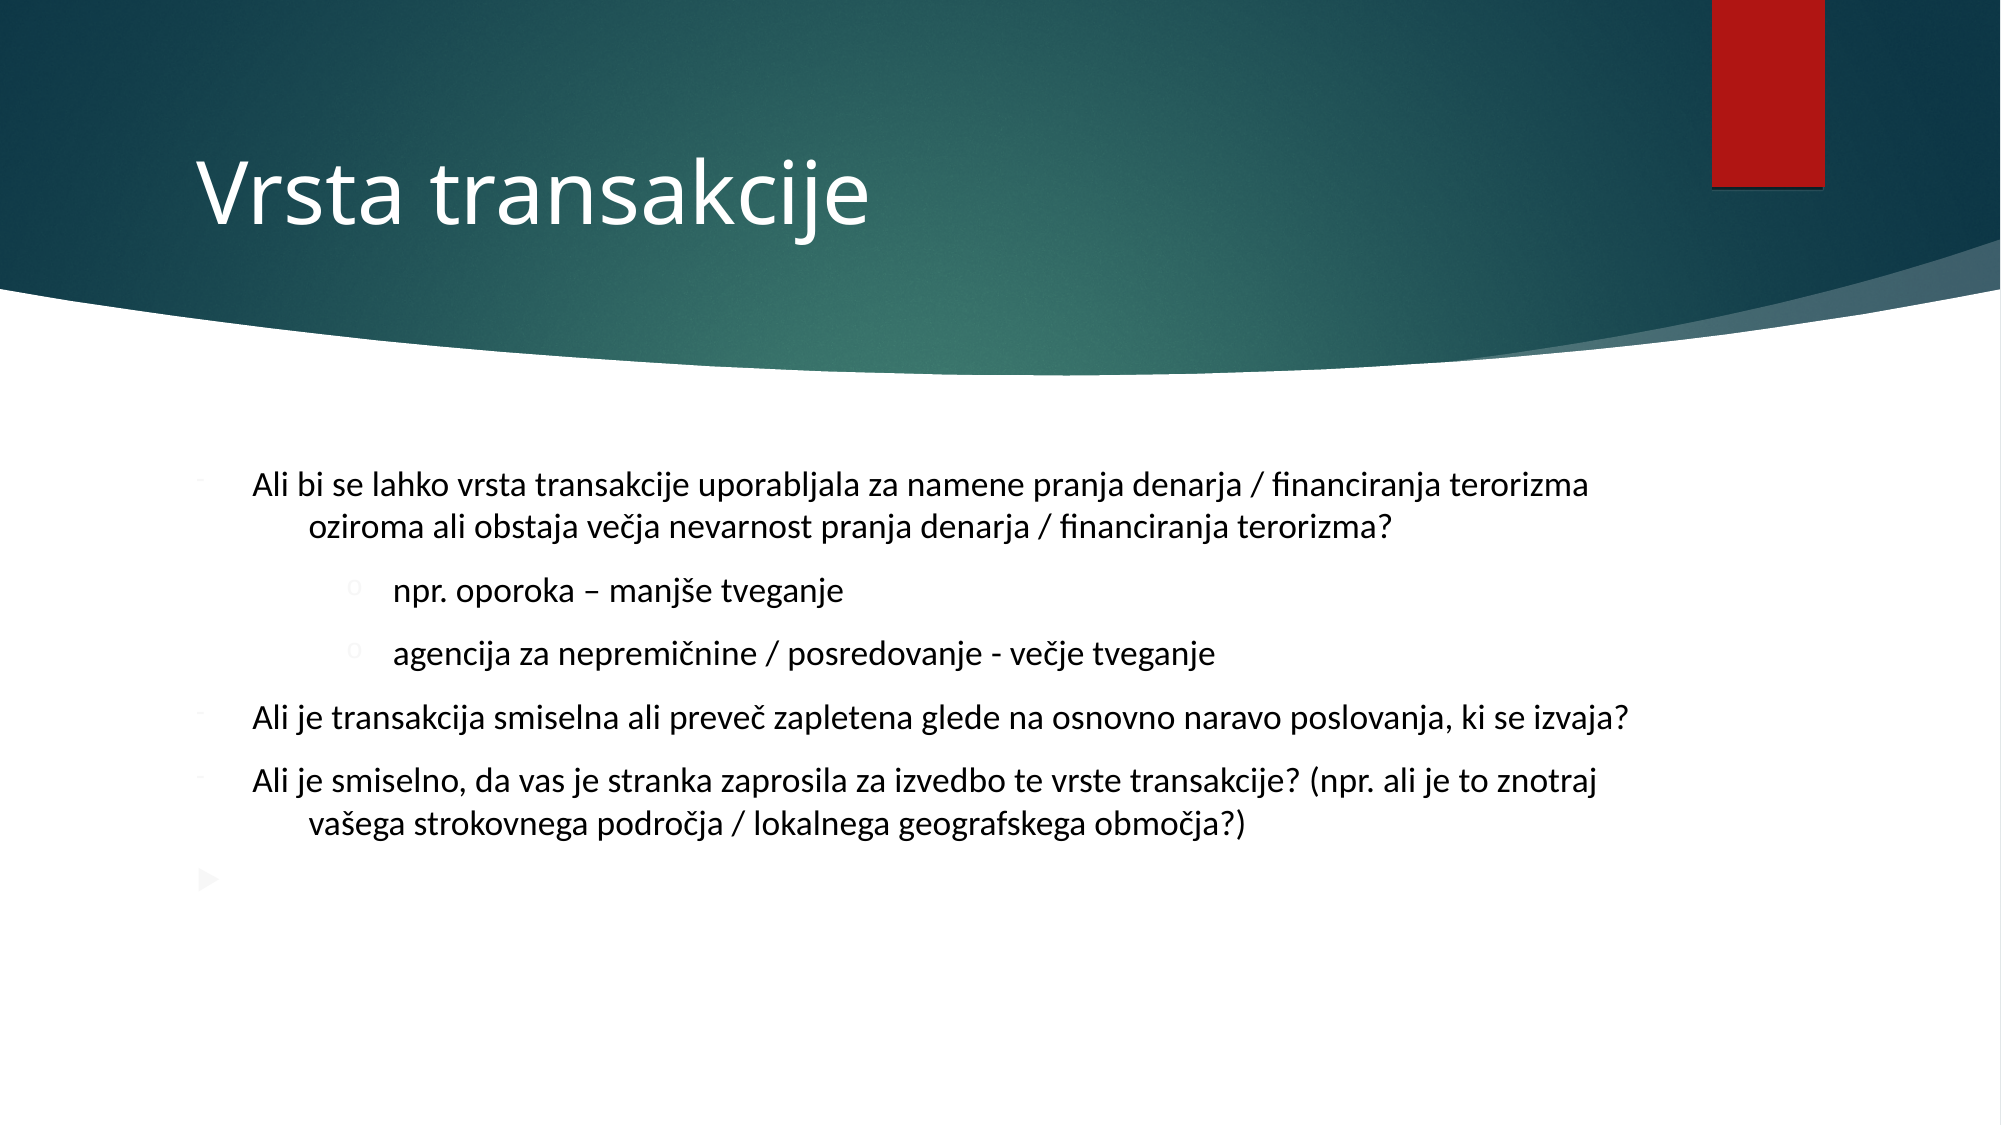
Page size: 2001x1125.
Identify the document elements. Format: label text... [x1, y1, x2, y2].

list Ali bi se lahko vrsta transakcije uporabljala za namene pranja denarja / financiranja terorizma oziroma ali obstaja večja nevarnost pranja denarja / financiranja terorizma? npr. oporoka – manjše tveganje agencija za nepremičnine / posredovanje - večje tveganje Ali je transakcija smiselna ali preveč zapletena glede na osnovno naravo poslovanja, ki se izvaja? Ali je smiselno, da vas je stranka zaprosila za izvedbo te vrste transakcije? (npr. ali je to znotraj vašega strokovnega področja / lokalnega geografskega območja?) [181, 453, 1649, 1025]
title Vrsta transakcije [181, 74, 1649, 305]
text_box [0, 0, 2000, 1125]
